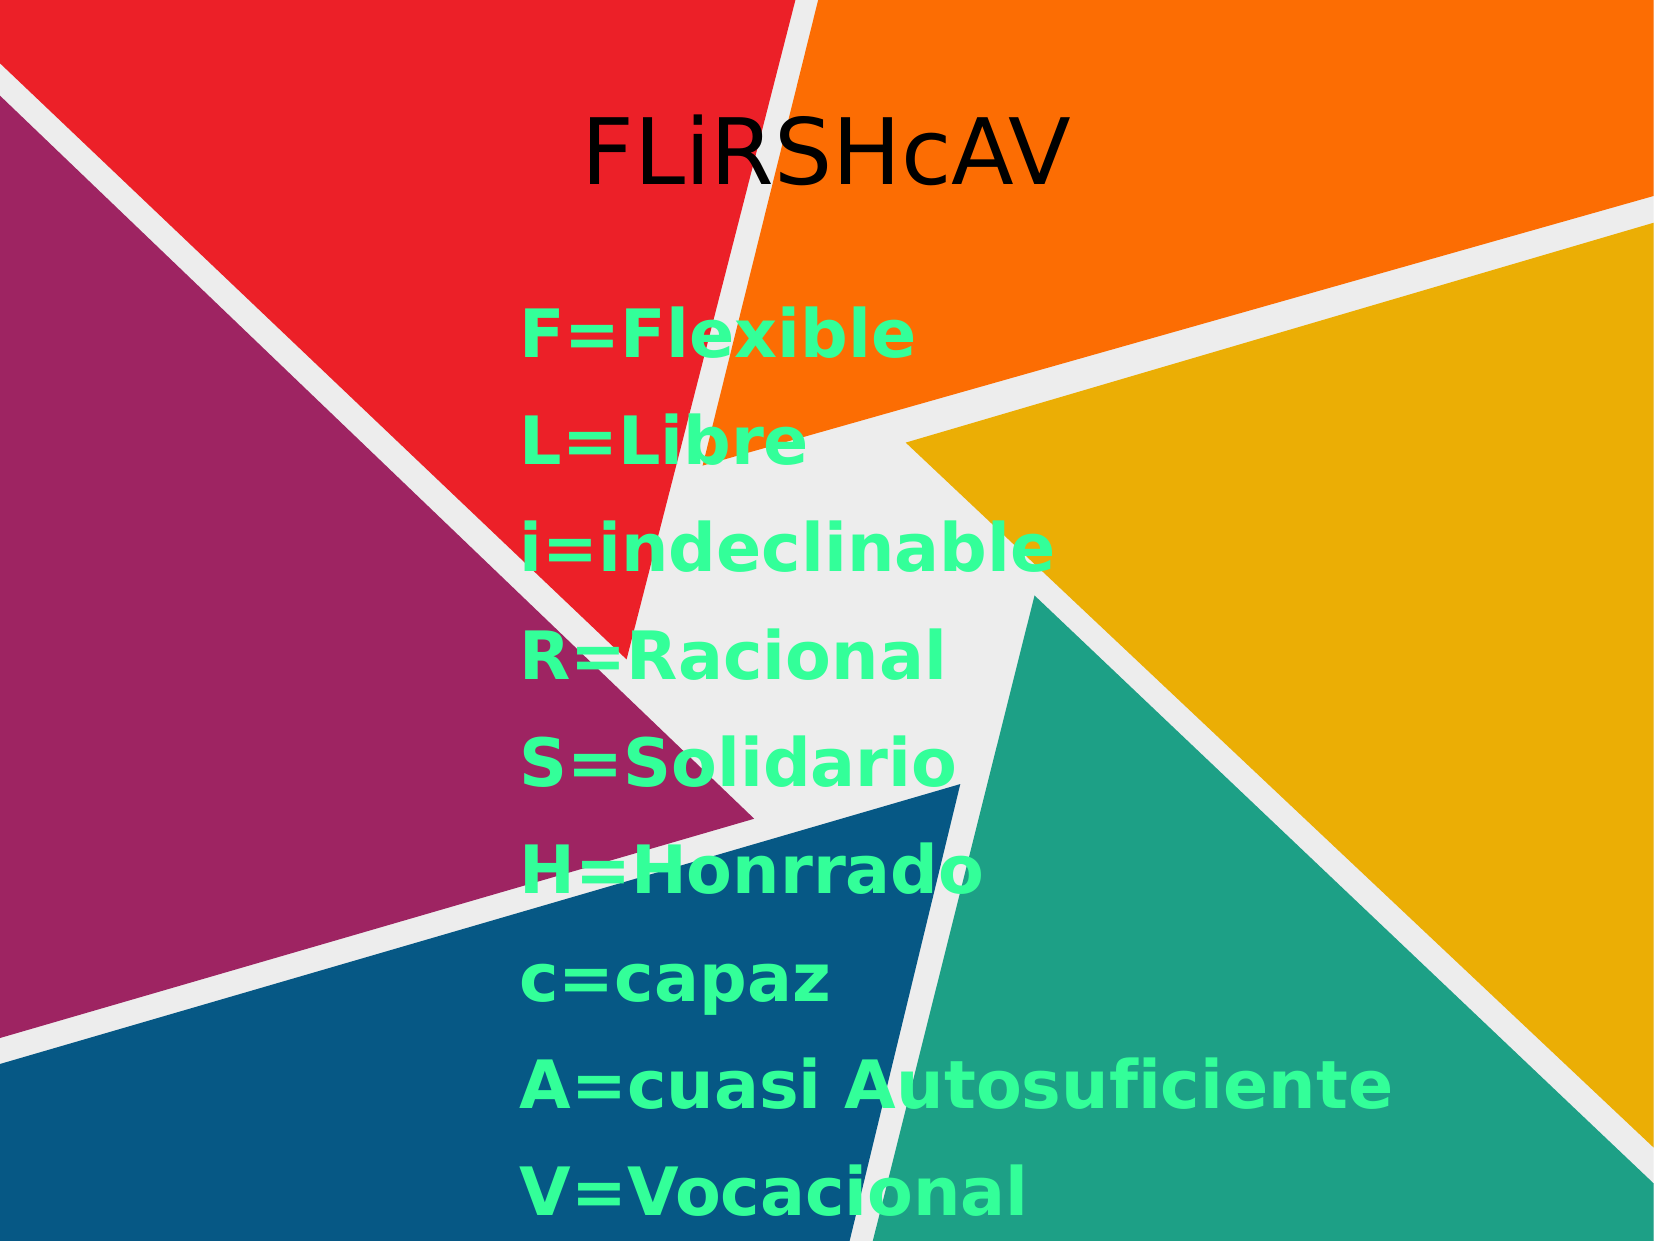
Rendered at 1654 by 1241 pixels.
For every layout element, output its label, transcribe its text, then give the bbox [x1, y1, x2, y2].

title FLiRSHcAV [82, 49, 1571, 257]
list F=Flexible L=Libre i=indeclinable R=Racional S=Solidario H=Honrrado c=capaz A=cuasi Autosuficiente V=Vocacional [519, 295, 1430, 1234]
